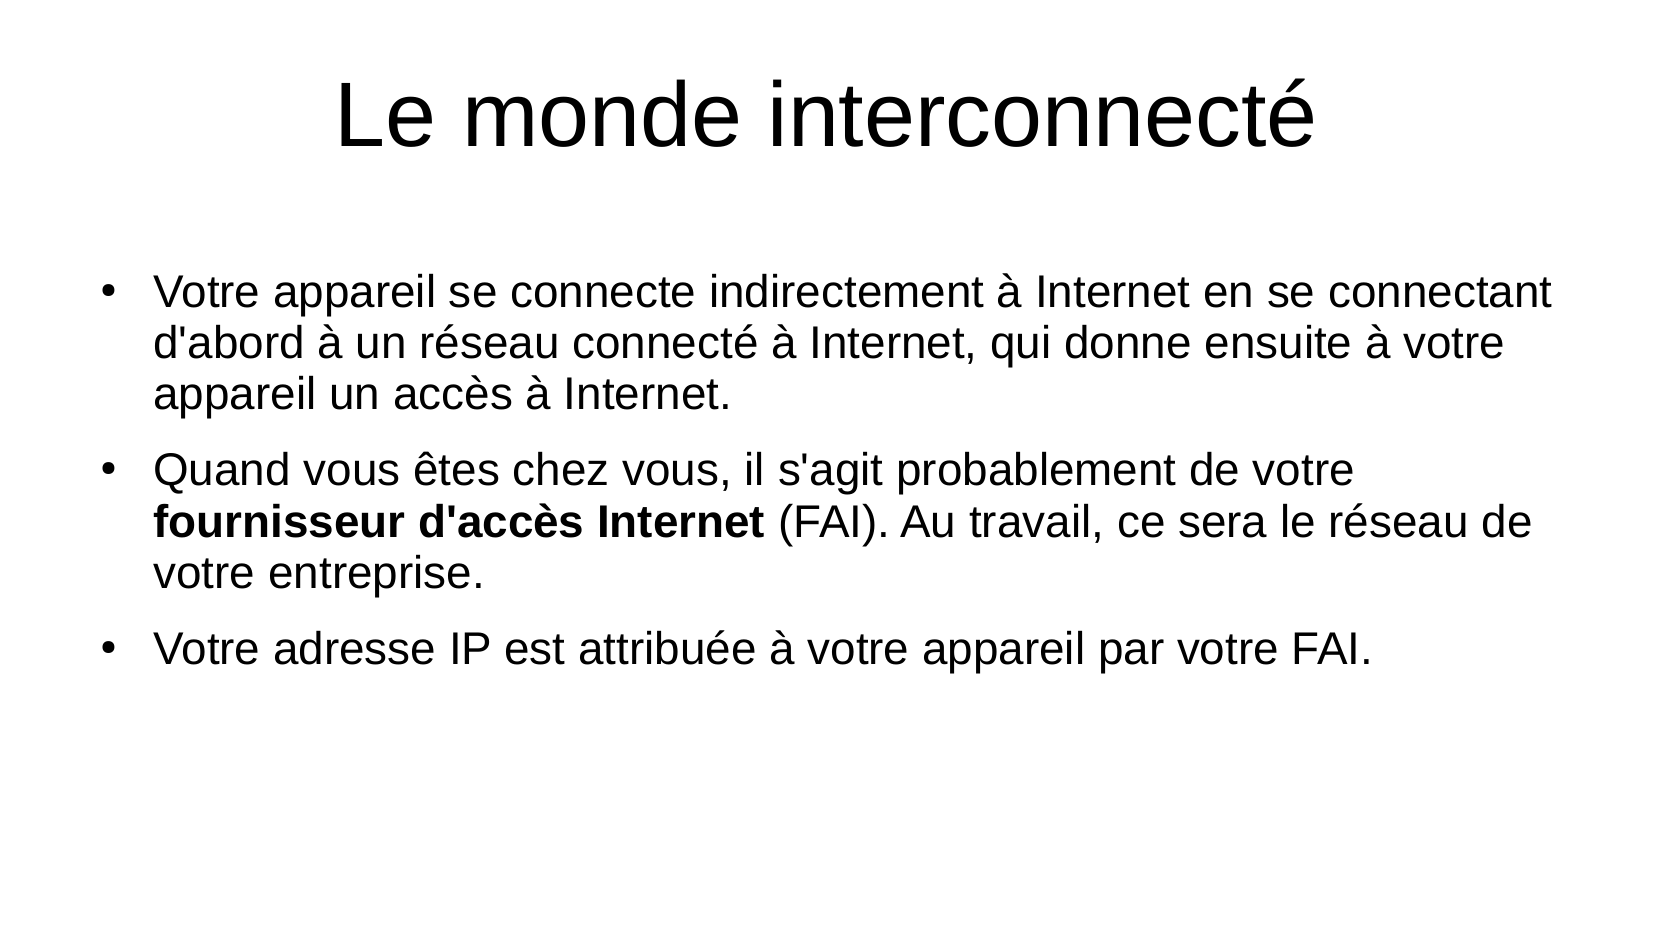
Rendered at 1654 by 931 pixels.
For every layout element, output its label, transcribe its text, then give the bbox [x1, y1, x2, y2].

title Le monde interconnecté [82, 37, 1571, 193]
list Votre appareil se connecte indirectement à Internet en se connectant d'abord à un réseau connecté à Internet, qui donne ensuite à votre appareil un accès à Internet. Quand vous êtes chez vous, il s'agit probablement de votre fournisseur d'accès Internet (FAI). Au travail, ce sera le réseau de votre entreprise. Votre adresse IP est attribuée à votre appareil par votre FAI. [82, 217, 1571, 758]
